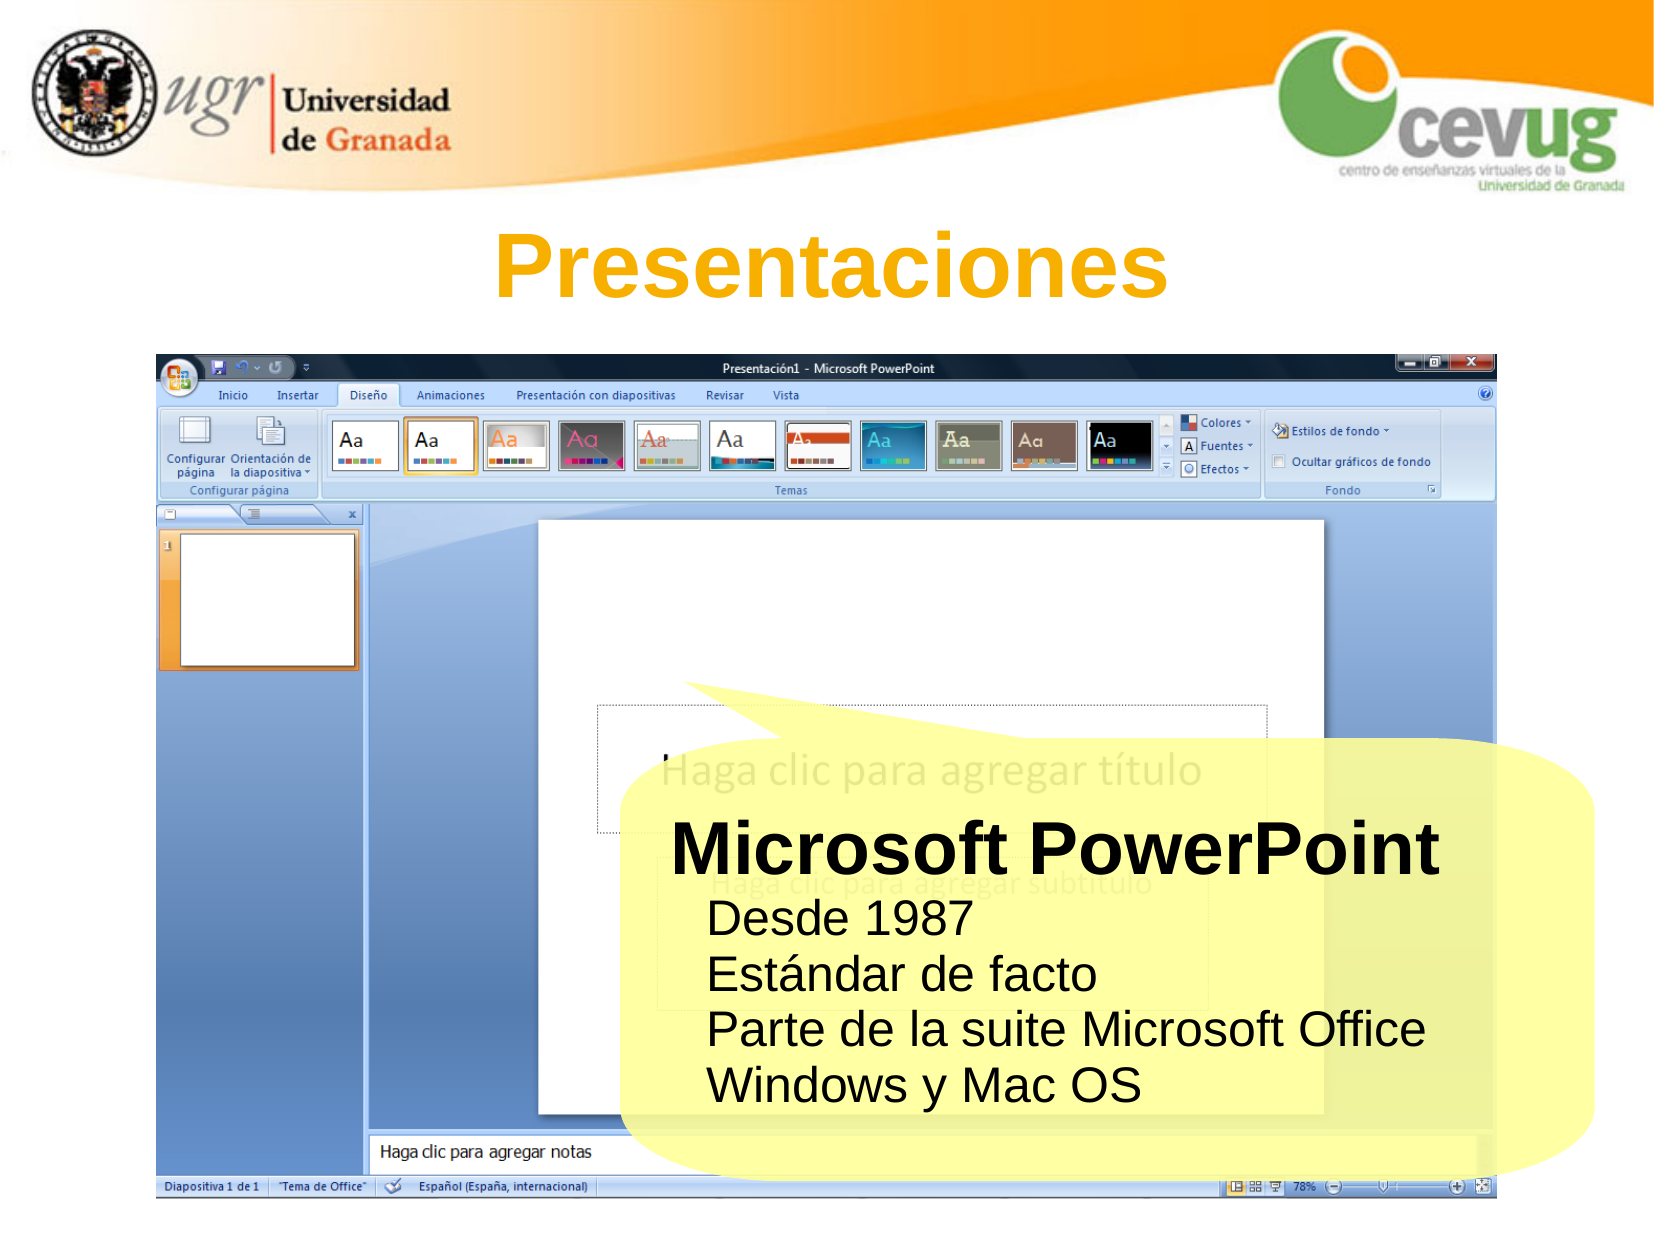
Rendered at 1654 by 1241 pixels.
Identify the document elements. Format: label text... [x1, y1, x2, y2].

picture [156, 354, 1497, 1199]
text_box Microsoft PowerPoint Desde 1987 Estándar de facto Parte de la suite Microsoft Office Windows y Mac OS [620, 681, 1595, 1182]
title Presentaciones [88, 177, 1577, 355]
